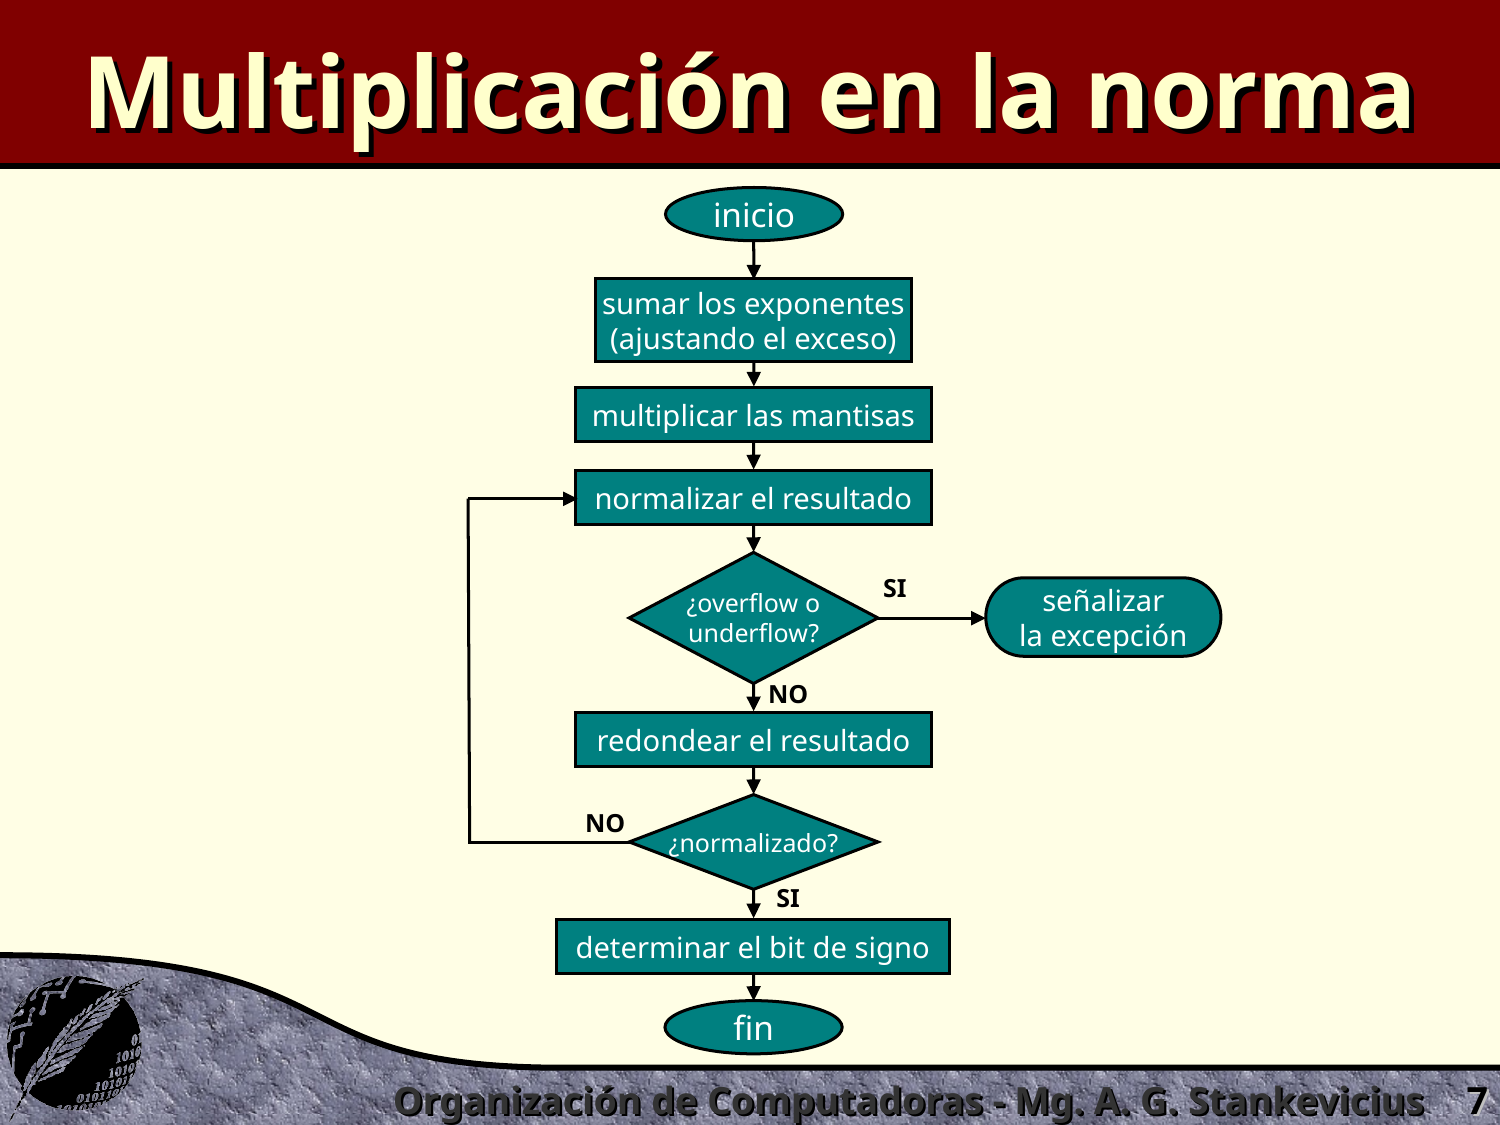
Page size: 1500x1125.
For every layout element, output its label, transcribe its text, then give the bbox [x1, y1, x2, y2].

text_box NO [753, 670, 824, 716]
text_box sumar los exponentes (ajustando el exceso) [595, 278, 912, 362]
picture [0, 959, 1500, 1125]
text_box ¿normalizado? [639, 794, 879, 890]
picture [802, 1100, 806, 1110]
text_box inicio [665, 187, 843, 241]
picture [1058, 1100, 1065, 1110]
text_box multiplicar las mantisas [575, 387, 932, 442]
picture [448, 1100, 455, 1110]
text_box ¿overflow o underflow? [629, 552, 877, 684]
text_box redondear el resultado [575, 712, 932, 767]
title Multiplicación en la norma [15, 5, 1485, 160]
text_box NO [570, 800, 641, 846]
text_box normalizar el resultado [575, 470, 932, 525]
text_box SI [761, 874, 815, 919]
text_box señalizar la excepción [985, 577, 1221, 657]
text_box fin [664, 1000, 843, 1054]
text_box determinar el bit de signo [556, 919, 950, 974]
text_box SI [868, 564, 922, 611]
